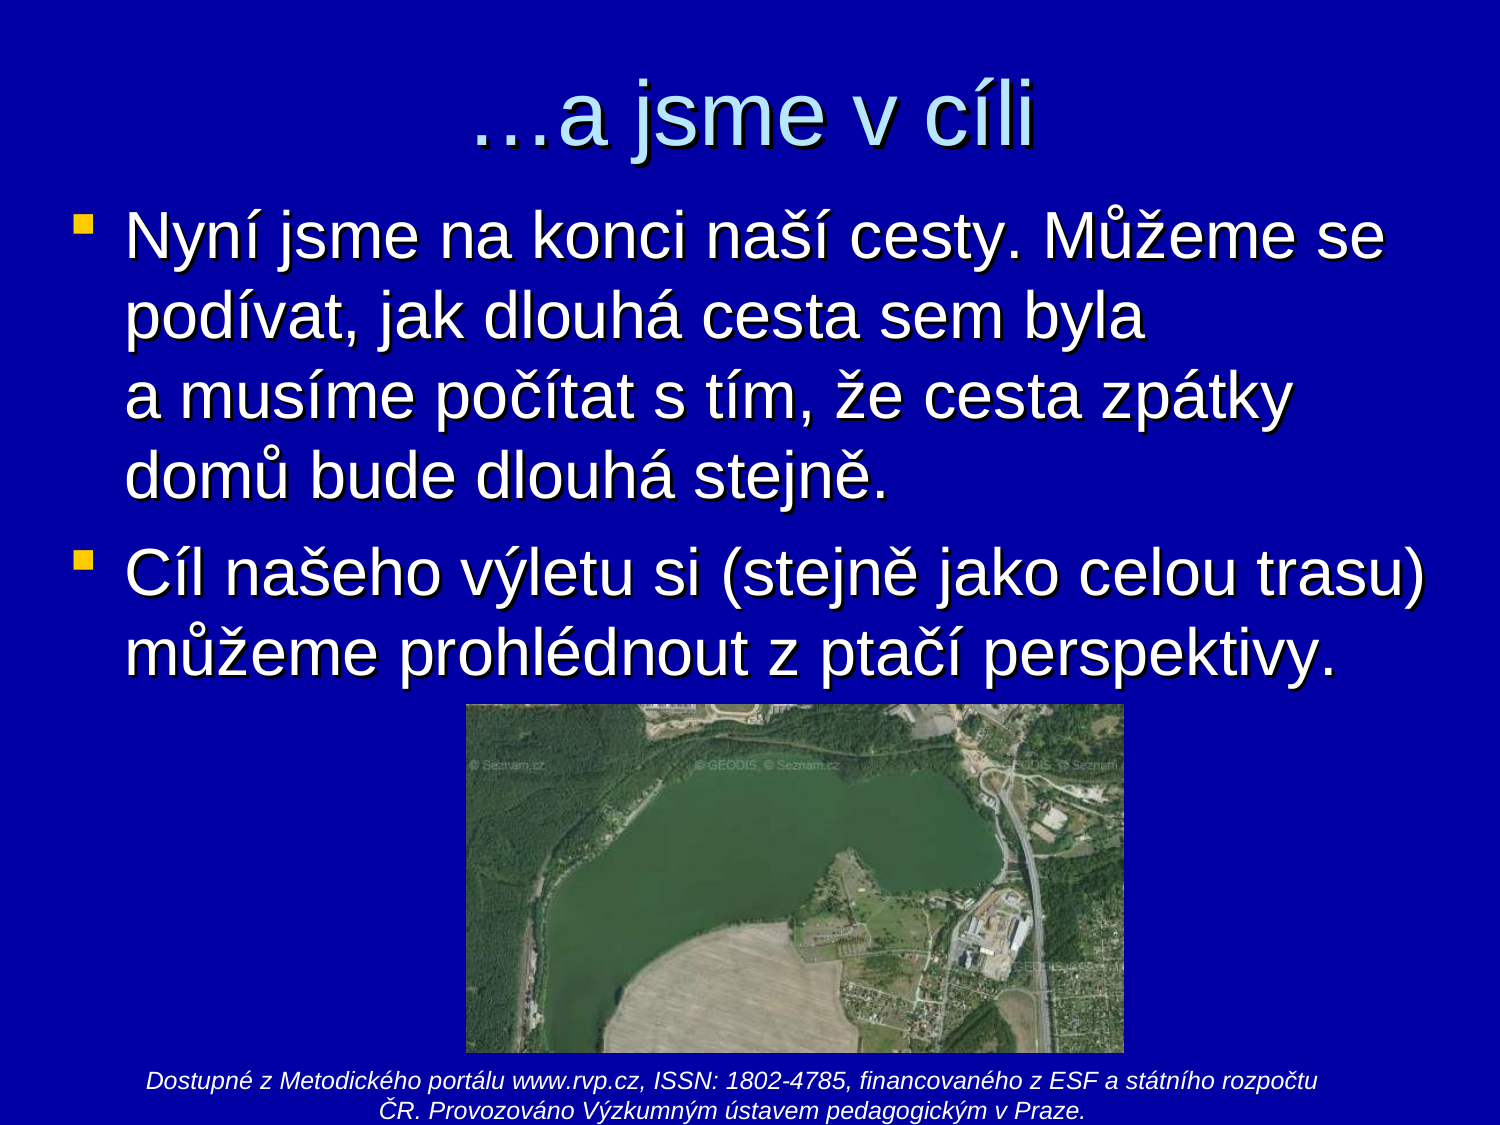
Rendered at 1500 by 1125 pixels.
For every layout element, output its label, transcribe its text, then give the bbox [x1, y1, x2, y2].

title …a jsme v cíli [53, 0, 1450, 184]
picture [466, 704, 1124, 1053]
list Nyní jsme na konci naší cesty. Můžeme se podívat, jak dlouhá cesta sem byla a musíme počítat s tím, že cesta zpátky domů bude dlouhá stejně. Cíl našeho výletu si (stejně jako celou trasu) můžeme prohlédnout z ptačí perspektivy. [53, 184, 1455, 911]
text_box Dostupné z Metodického portálu www.rvp.cz, ISSN: 1802-4785, financovaného z ESF a státního rozpočtu ČR. Provozováno Výzkumným ústavem pedagogickým v Praze. [112, 1065, 1355, 1125]
